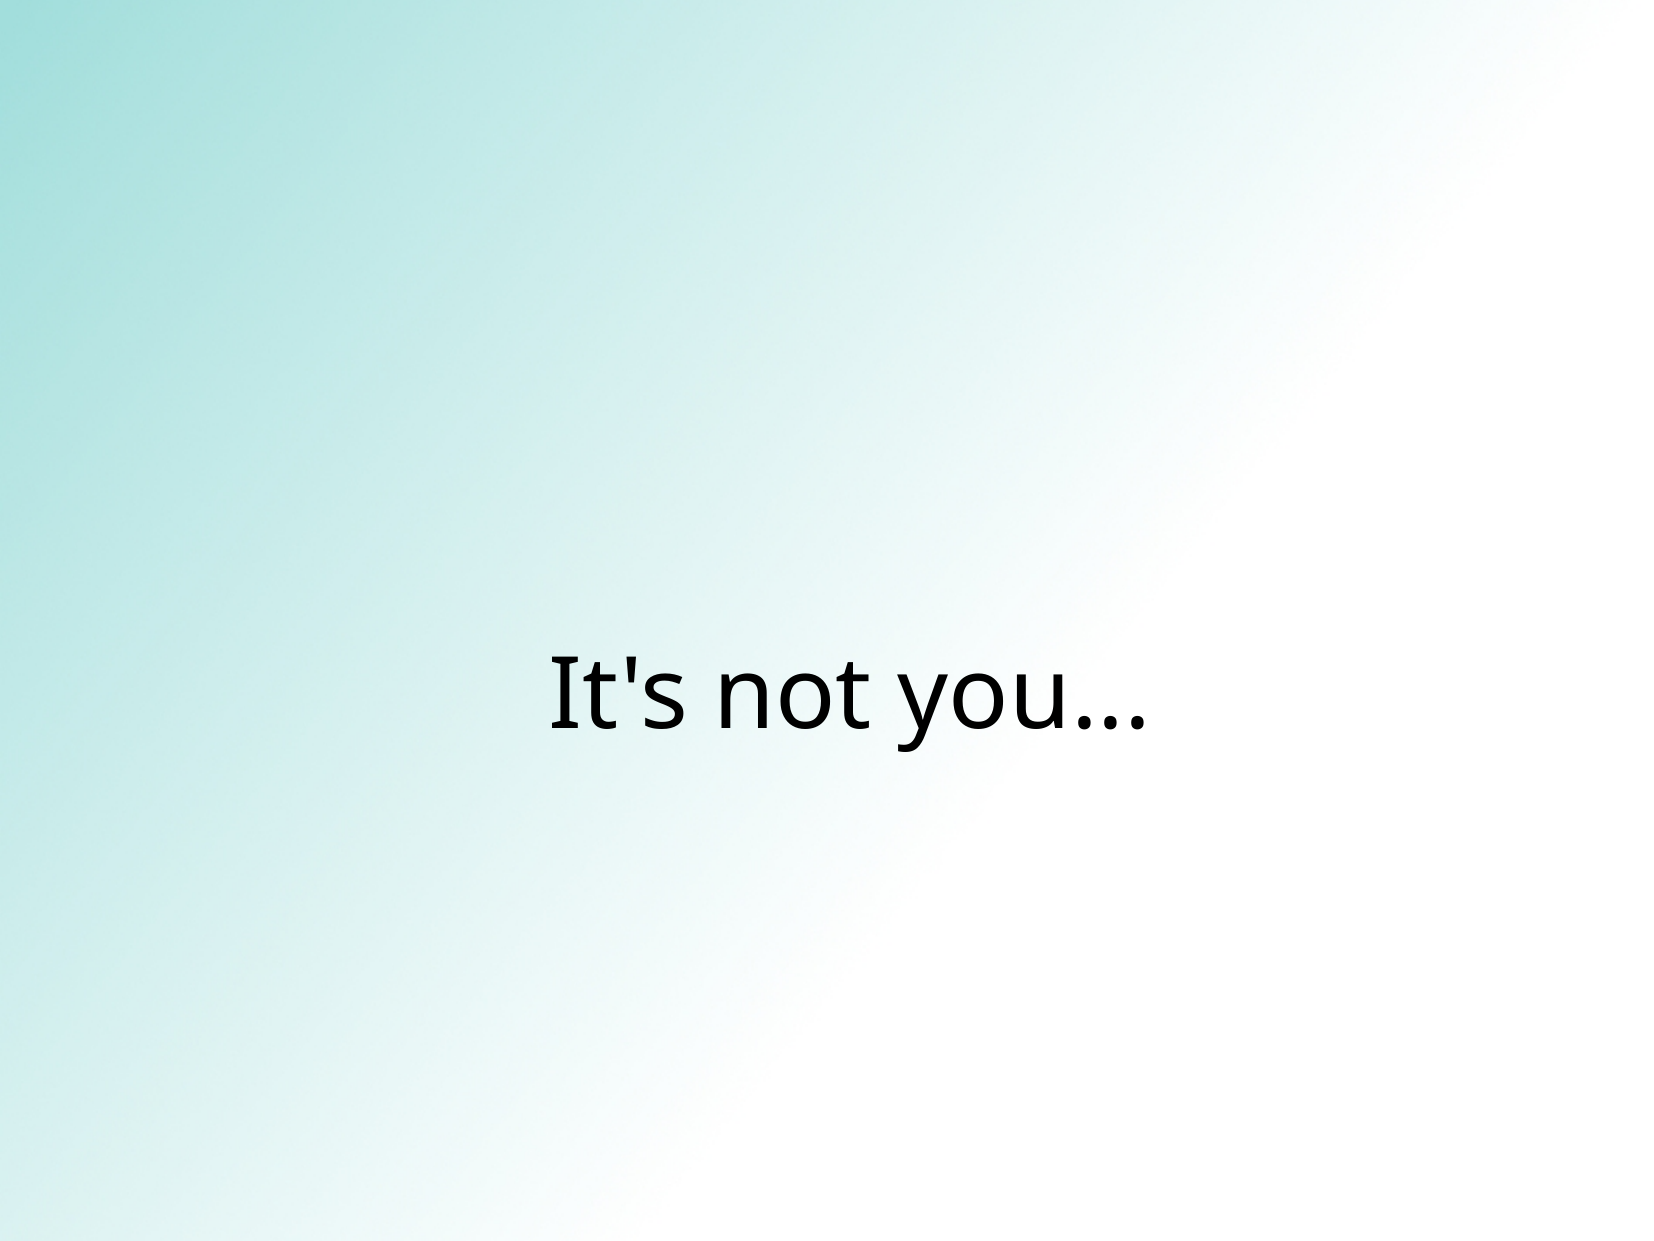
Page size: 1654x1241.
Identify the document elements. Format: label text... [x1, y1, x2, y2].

picture [0, 0, 1654, 1241]
subtitle It's not you... [106, 209, 1595, 1170]
